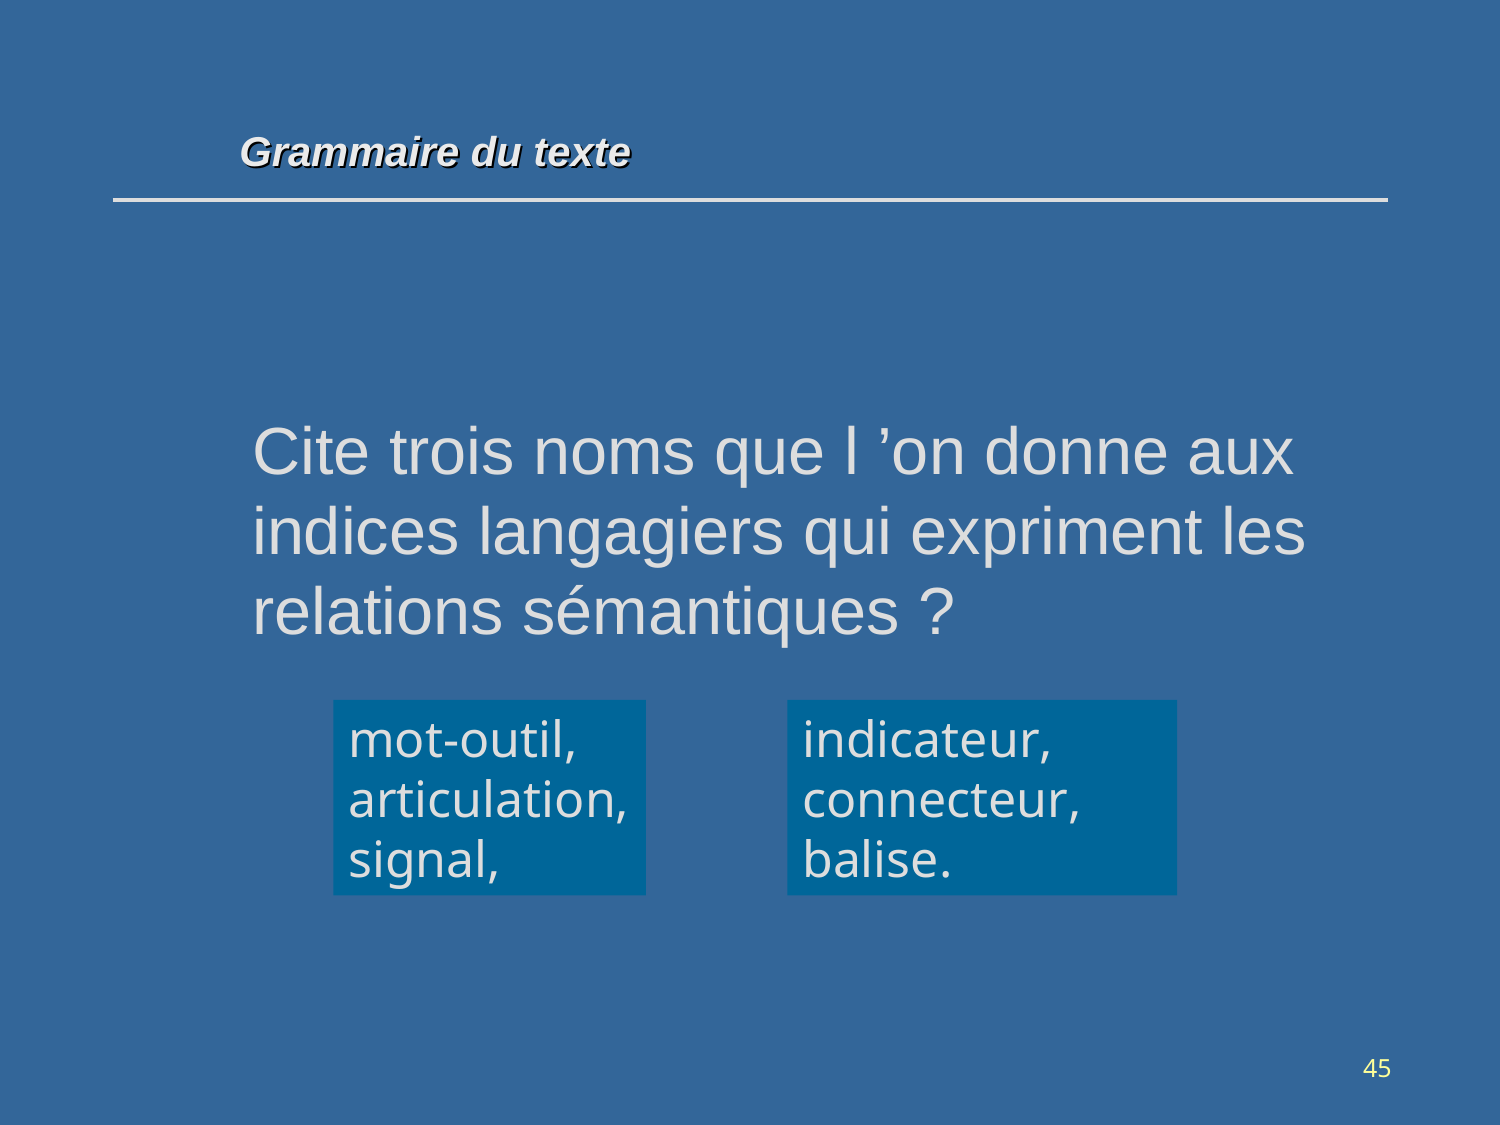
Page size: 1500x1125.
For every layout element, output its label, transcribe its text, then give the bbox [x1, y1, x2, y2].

text_box mot-outil, articulation, signal, [333, 699, 646, 896]
text_box indicateur, connecteur, balise. [787, 699, 1178, 896]
text_box Cite trois noms que l ’on donne aux indices langagiers qui expriment les relations sémantiques ? [237, 399, 1375, 656]
text_box Grammaire du texte [224, 116, 647, 183]
